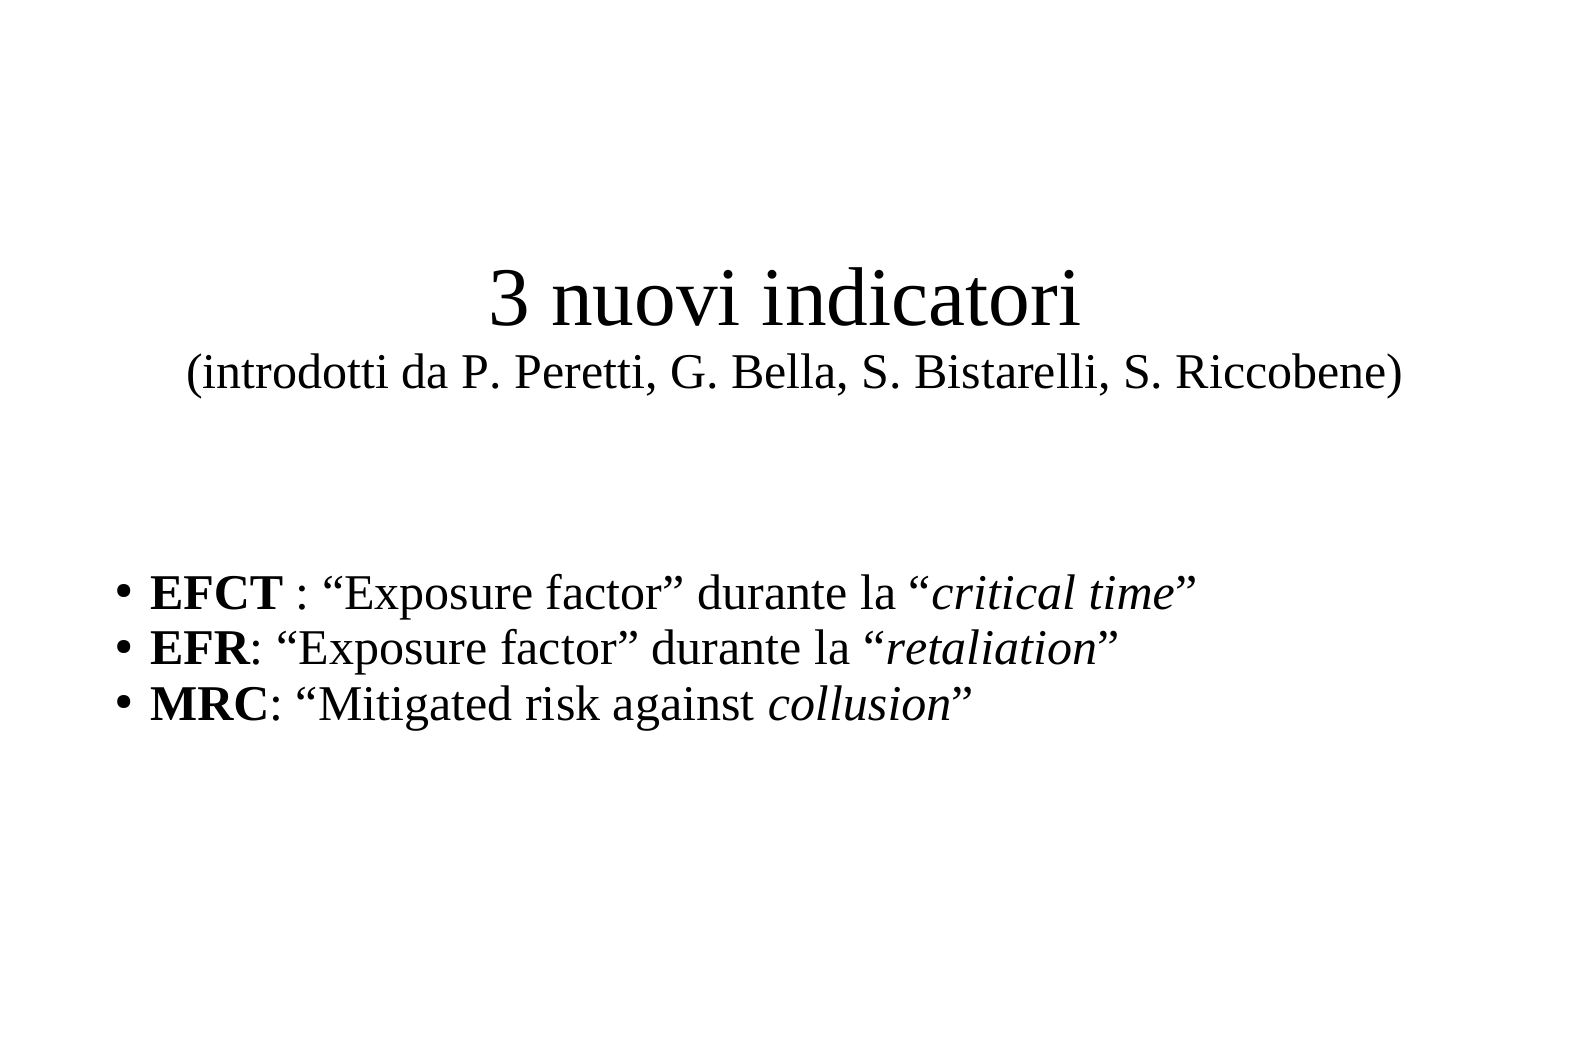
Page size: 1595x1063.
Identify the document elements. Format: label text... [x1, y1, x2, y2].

subtitle 3 nuovi indicatori (introdotti da P. Peretti, G. Bella, S. Bistarelli, S. Riccobene) EFCT : “Exposure factor” durante la “critical time” EFR: “Exposure factor” durante la “retaliation” MRC: “Mitigated risk against collusion” [114, 87, 1477, 975]
